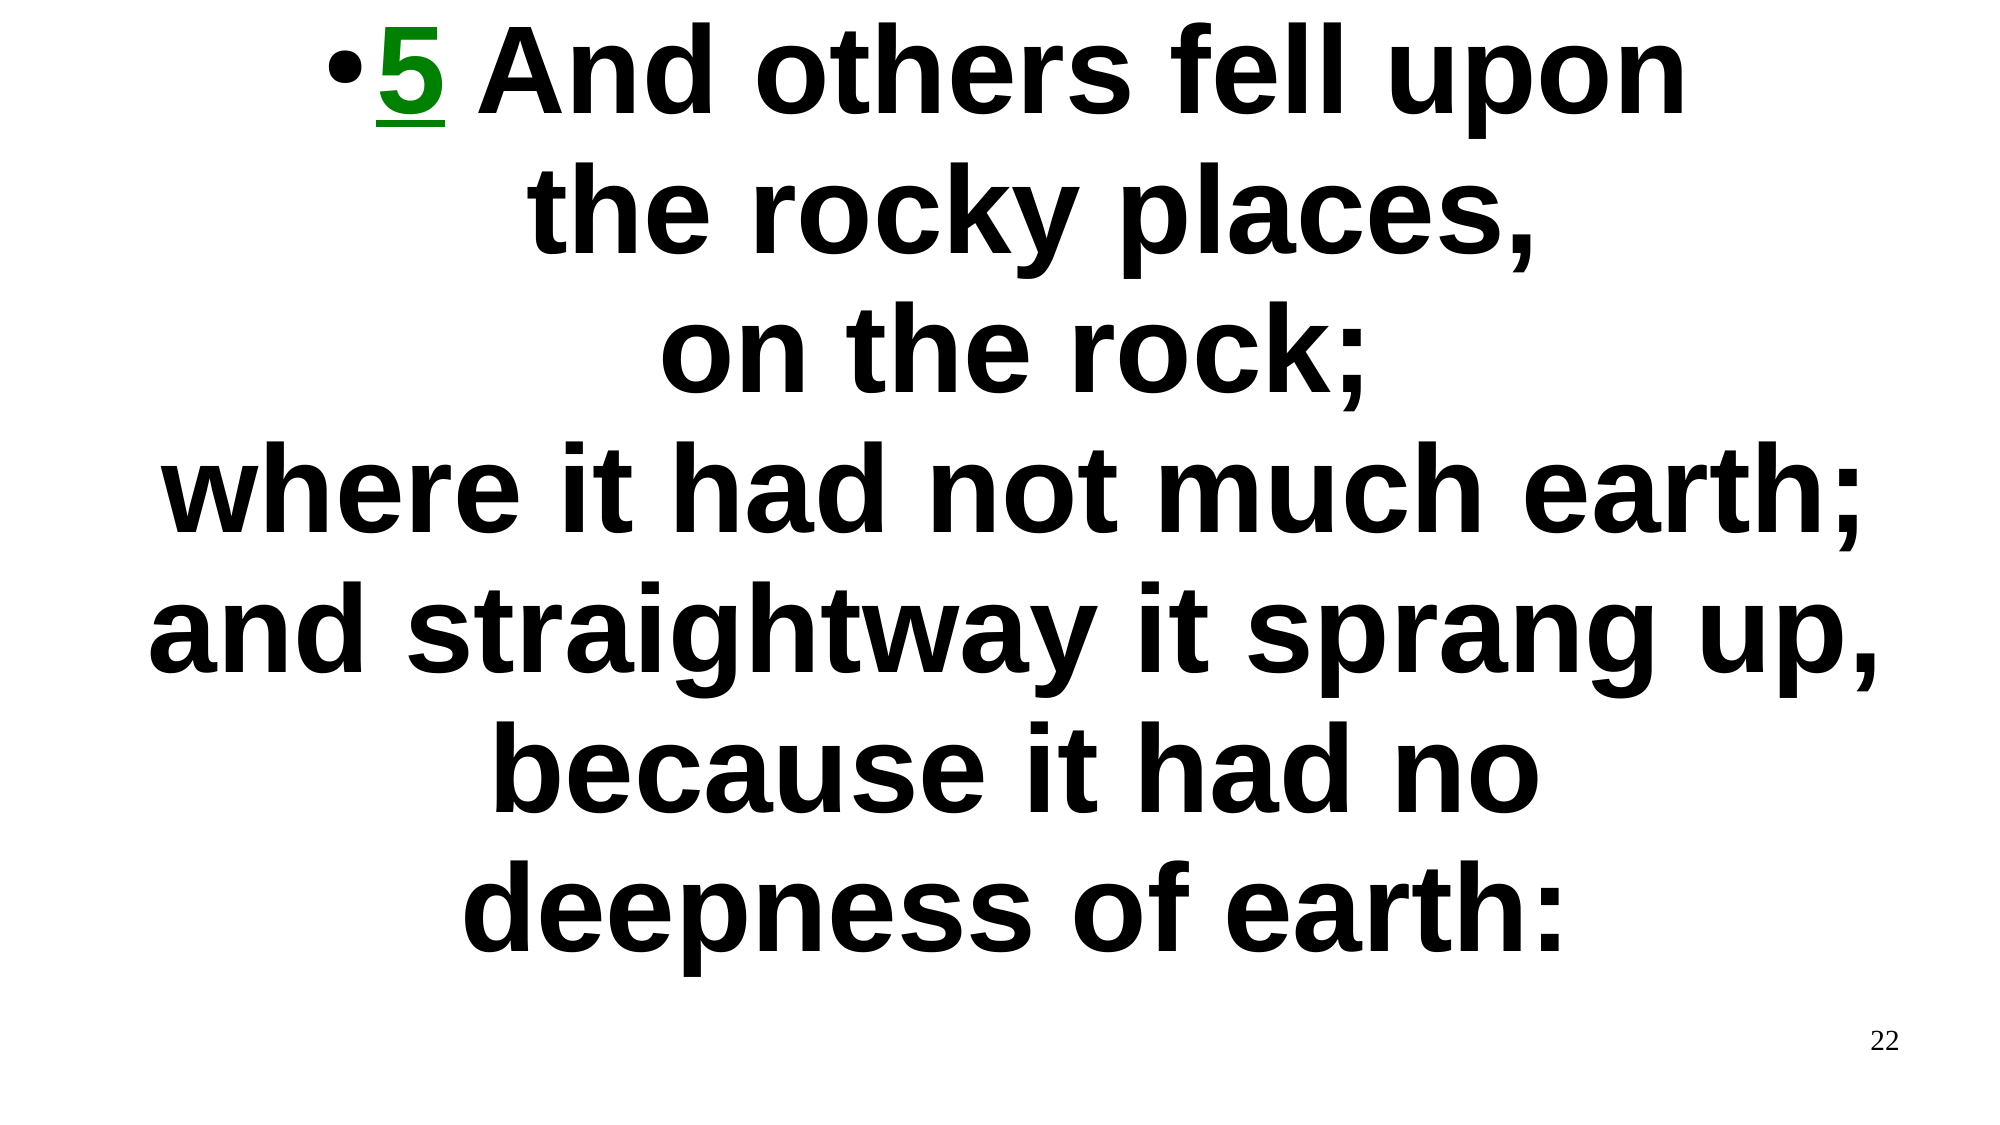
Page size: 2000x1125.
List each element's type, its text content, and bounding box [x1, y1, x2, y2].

list 5 And others fell upon the rocky places, on the rock; where it had not much earth; and straightway it sprang up, because it had no deepness of earth: [0, 0, 1996, 1123]
